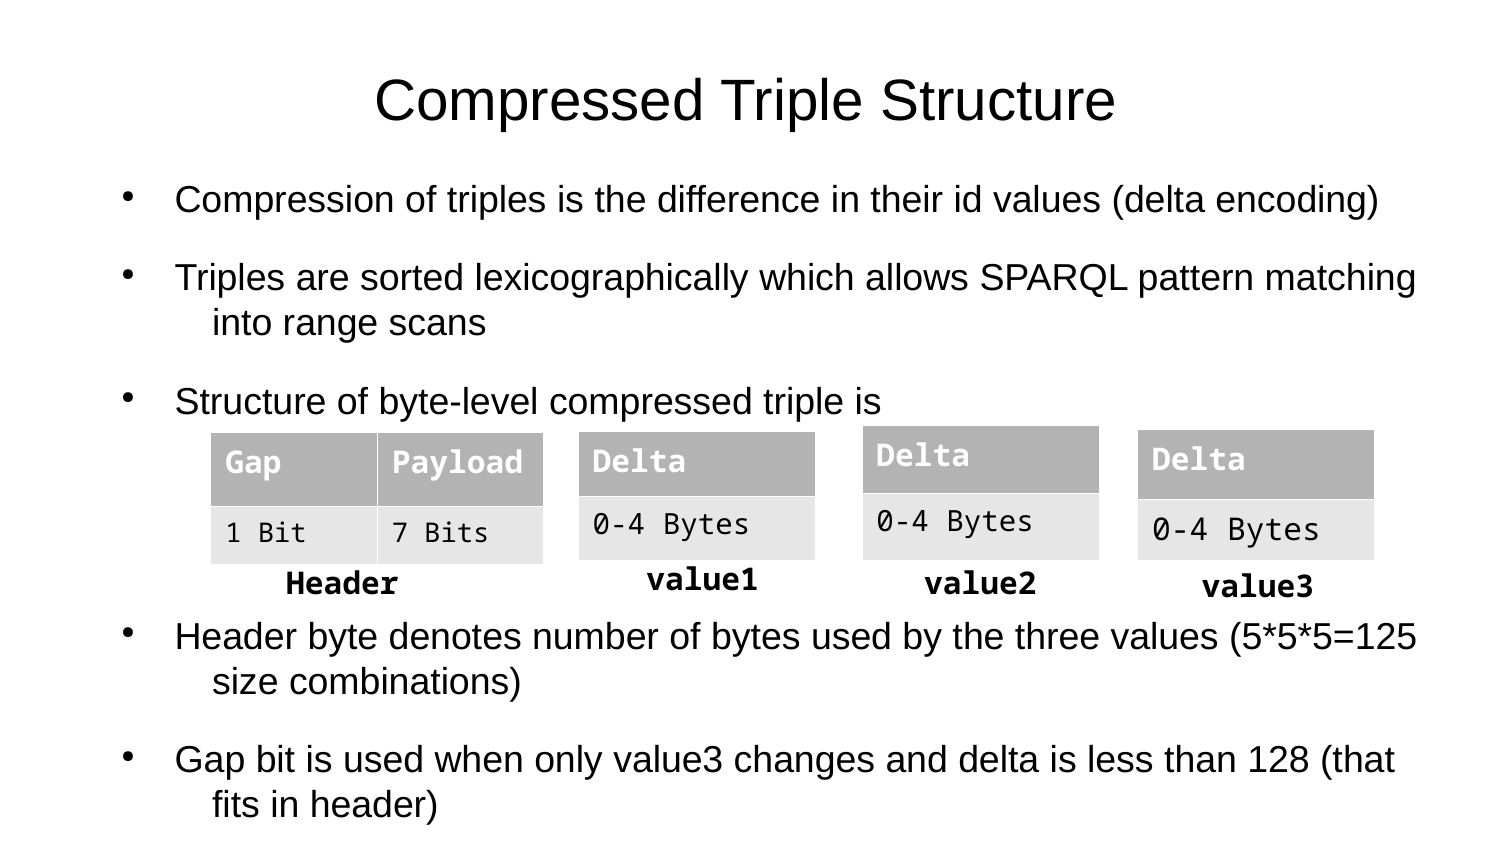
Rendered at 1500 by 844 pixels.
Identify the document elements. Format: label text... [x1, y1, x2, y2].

text_box Header [153, 553, 532, 611]
table_cell 0-4 Bytes [863, 494, 1099, 553]
table_header Delta [579, 432, 815, 496]
table_cell 7 Bits [378, 507, 543, 564]
table_header Gap [211, 433, 377, 506]
text_box value2 [862, 553, 1099, 611]
list Compression of triples is the difference in their id values (delta encoding) Triples are sorted lexicographically which allows SPARQL pattern matching into range scans Structure of byte-level compressed triple is Header byte denotes number of bytes used by the three values (5*5*5=125 size combinations) Gap bit is used when only value3 changes and delta is less than 128 (that fits in header) [51, 160, 1449, 721]
text_box value3 [1133, 556, 1382, 613]
table_cell 0-4 Bytes [579, 497, 815, 550]
table_header Delta [863, 426, 1099, 493]
table_cell 0-4 Bytes [1138, 500, 1374, 556]
title Compressed Triple Structure [47, 47, 1445, 142]
table_header Payload [378, 433, 543, 506]
table_header Delta [1138, 430, 1374, 499]
table_cell 1 Bit [211, 507, 377, 553]
text_box value1 [578, 550, 827, 607]
